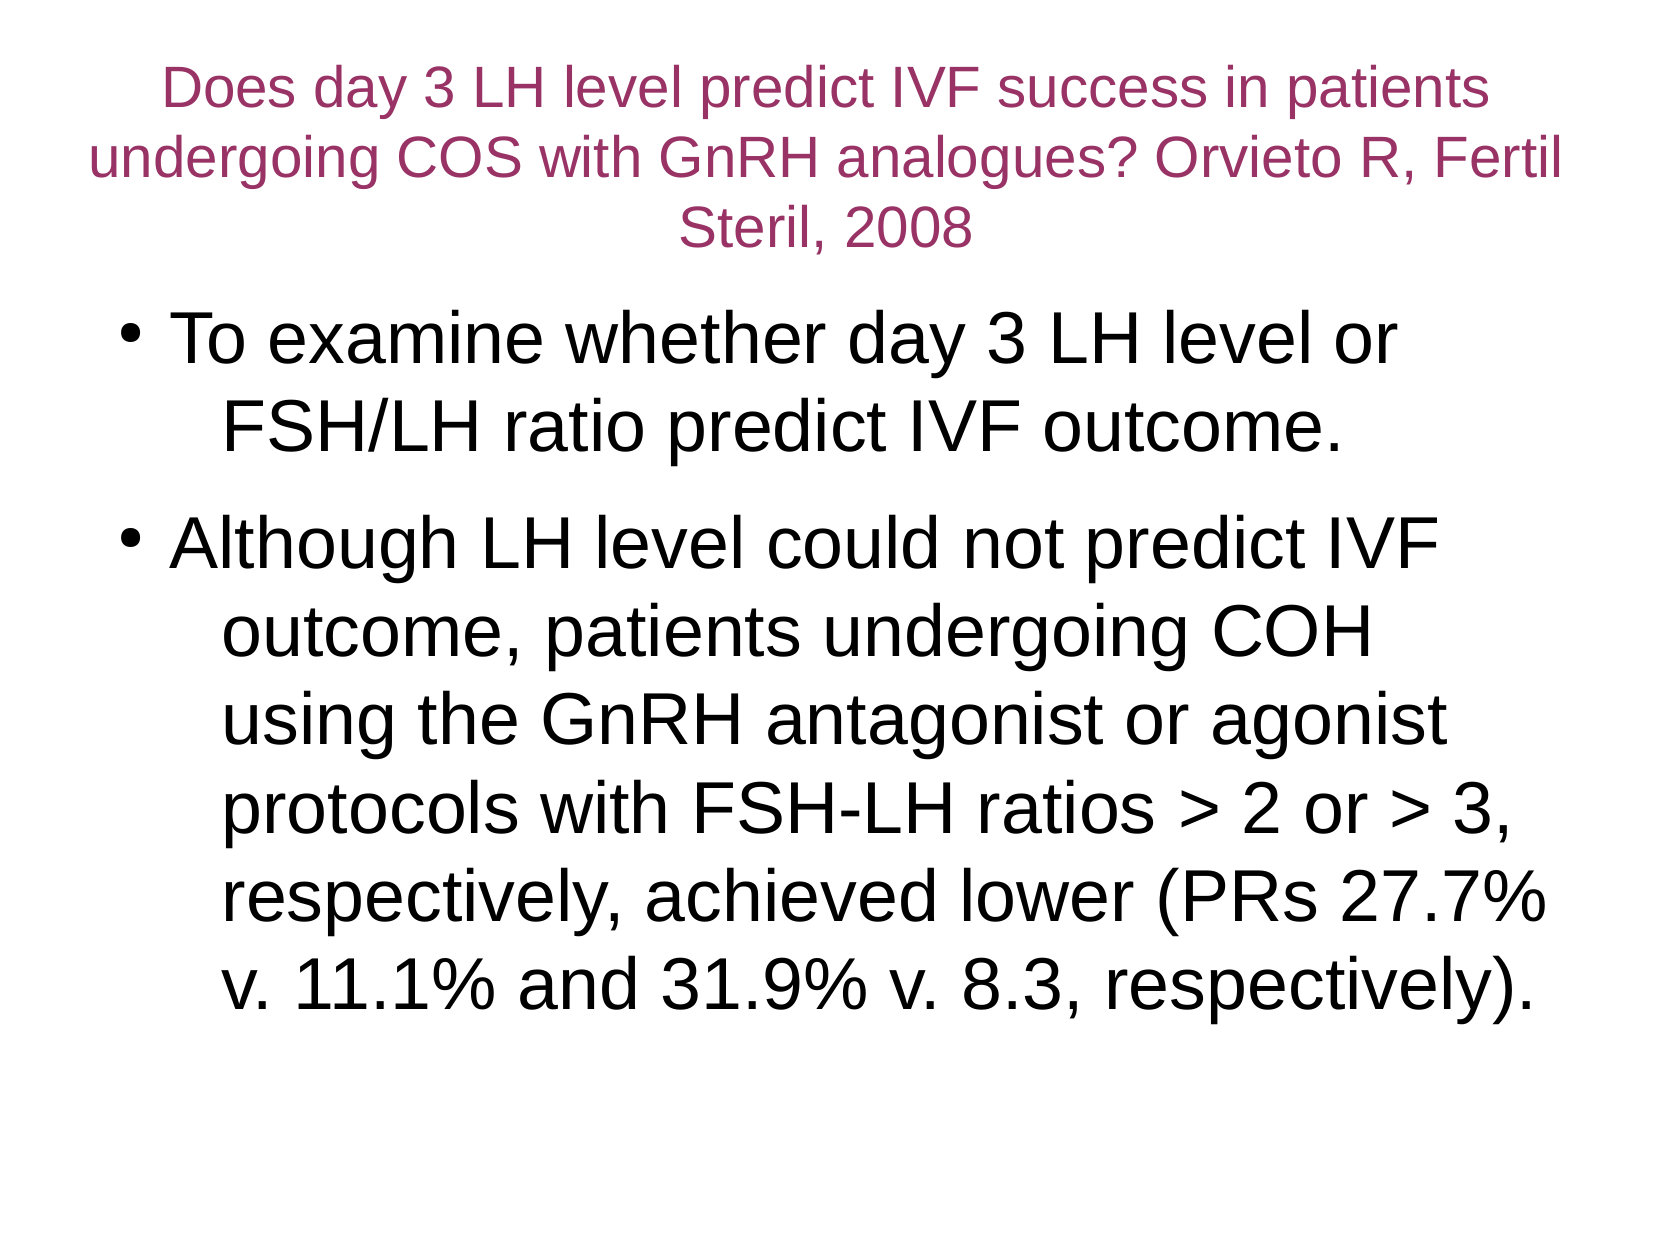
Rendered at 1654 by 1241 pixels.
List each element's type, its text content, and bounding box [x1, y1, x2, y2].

title Does day 3 LH level predict IVF success in patients undergoing COS with GnRH analogues? Orvieto R, Fertil Steril, 2008 [82, 49, 1571, 257]
list To examine whether day 3 LH level or FSH/LH ratio predict IVF outcome. Although LH level could not predict IVF outcome, patients undergoing COH using the GnRH antagonist or agonist protocols with FSH-LH ratios > 2 or > 3, respectively, achieved lower (PRs 27.7% v. 11.1% and 31.9% v. 8.3, respectively). [82, 290, 1571, 1109]
